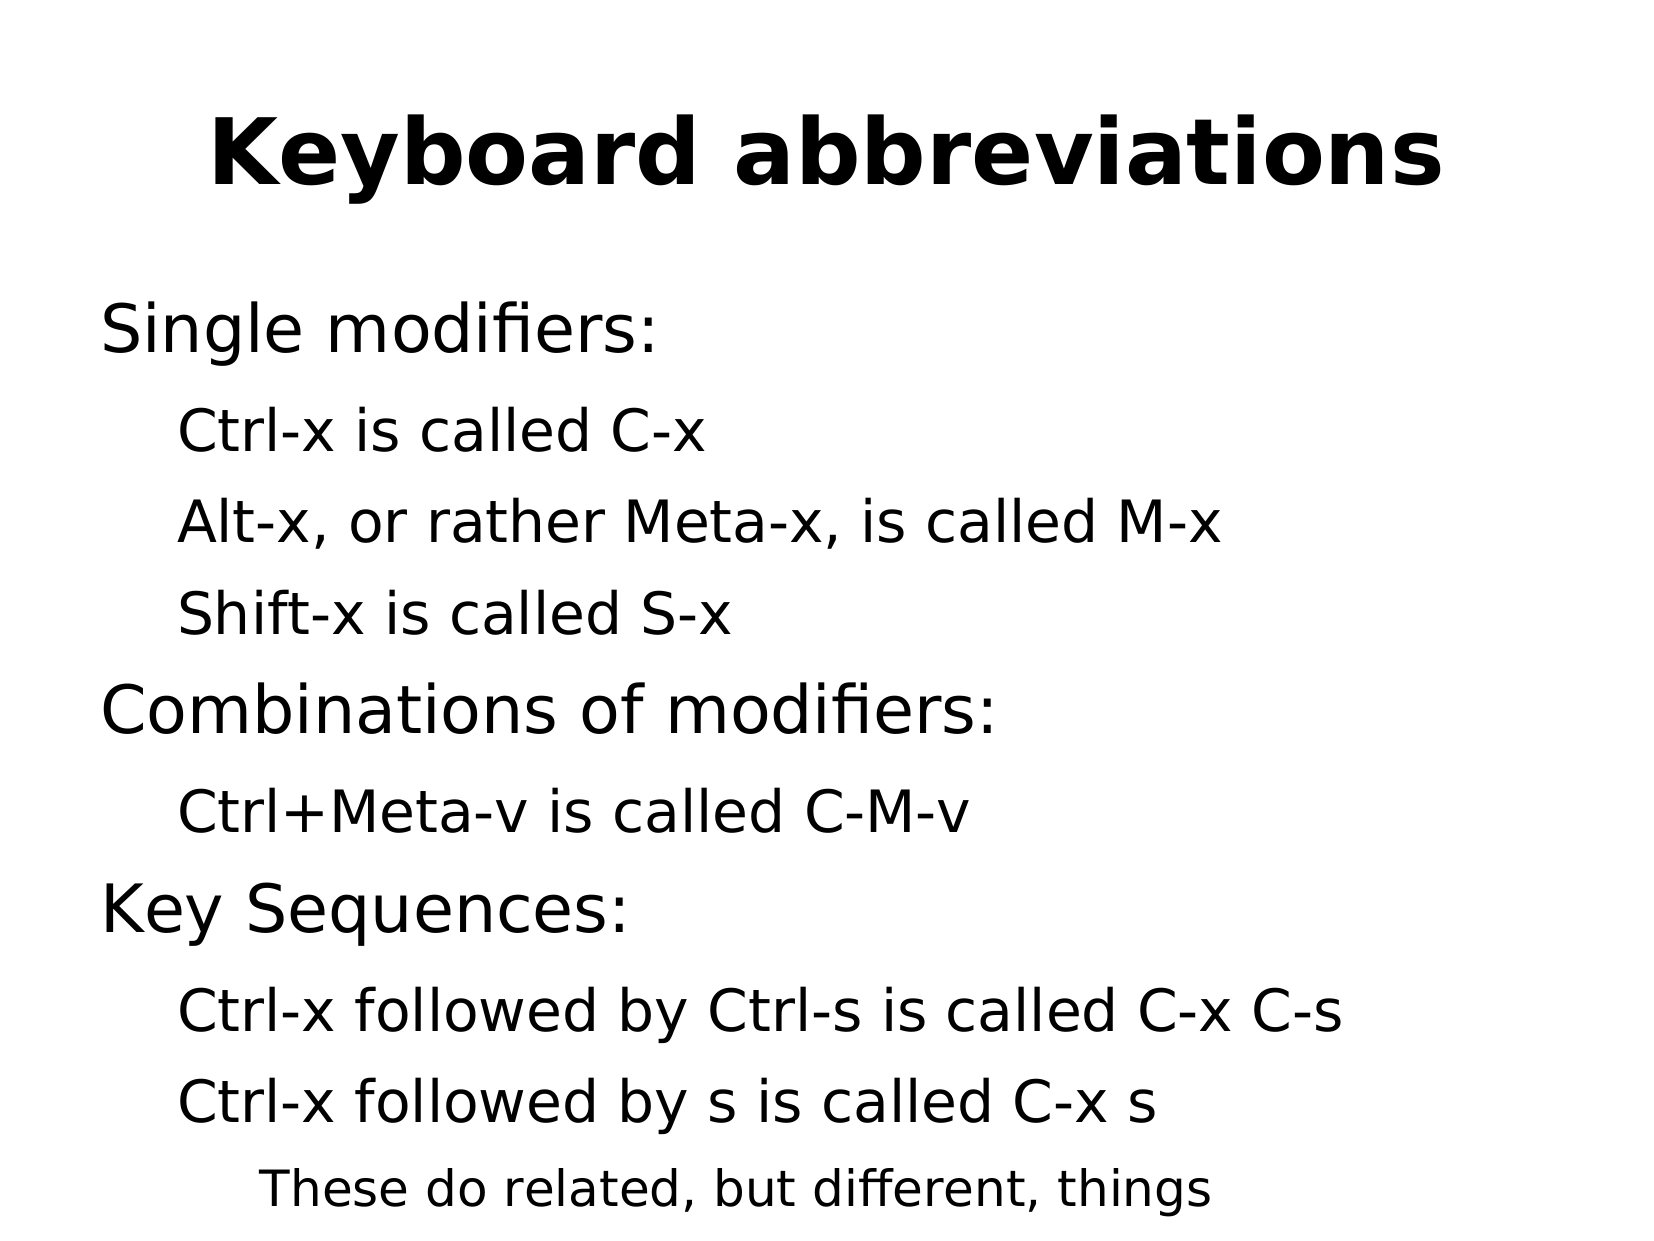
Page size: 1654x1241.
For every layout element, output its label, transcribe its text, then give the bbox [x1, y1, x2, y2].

title Keyboard abbreviations [82, 49, 1571, 257]
list Single modifiers: Ctrl-x is called C-x Alt-x, or rather Meta-x, is called M-x Shift-x is called S-x Combinations of modifiers: Ctrl+Meta-v is called C-M-v Key Sequences: Ctrl-x followed by Ctrl-s is called C-x C-s Ctrl-x followed by s is called C-x s These do related, but different, things [82, 290, 1571, 1219]
